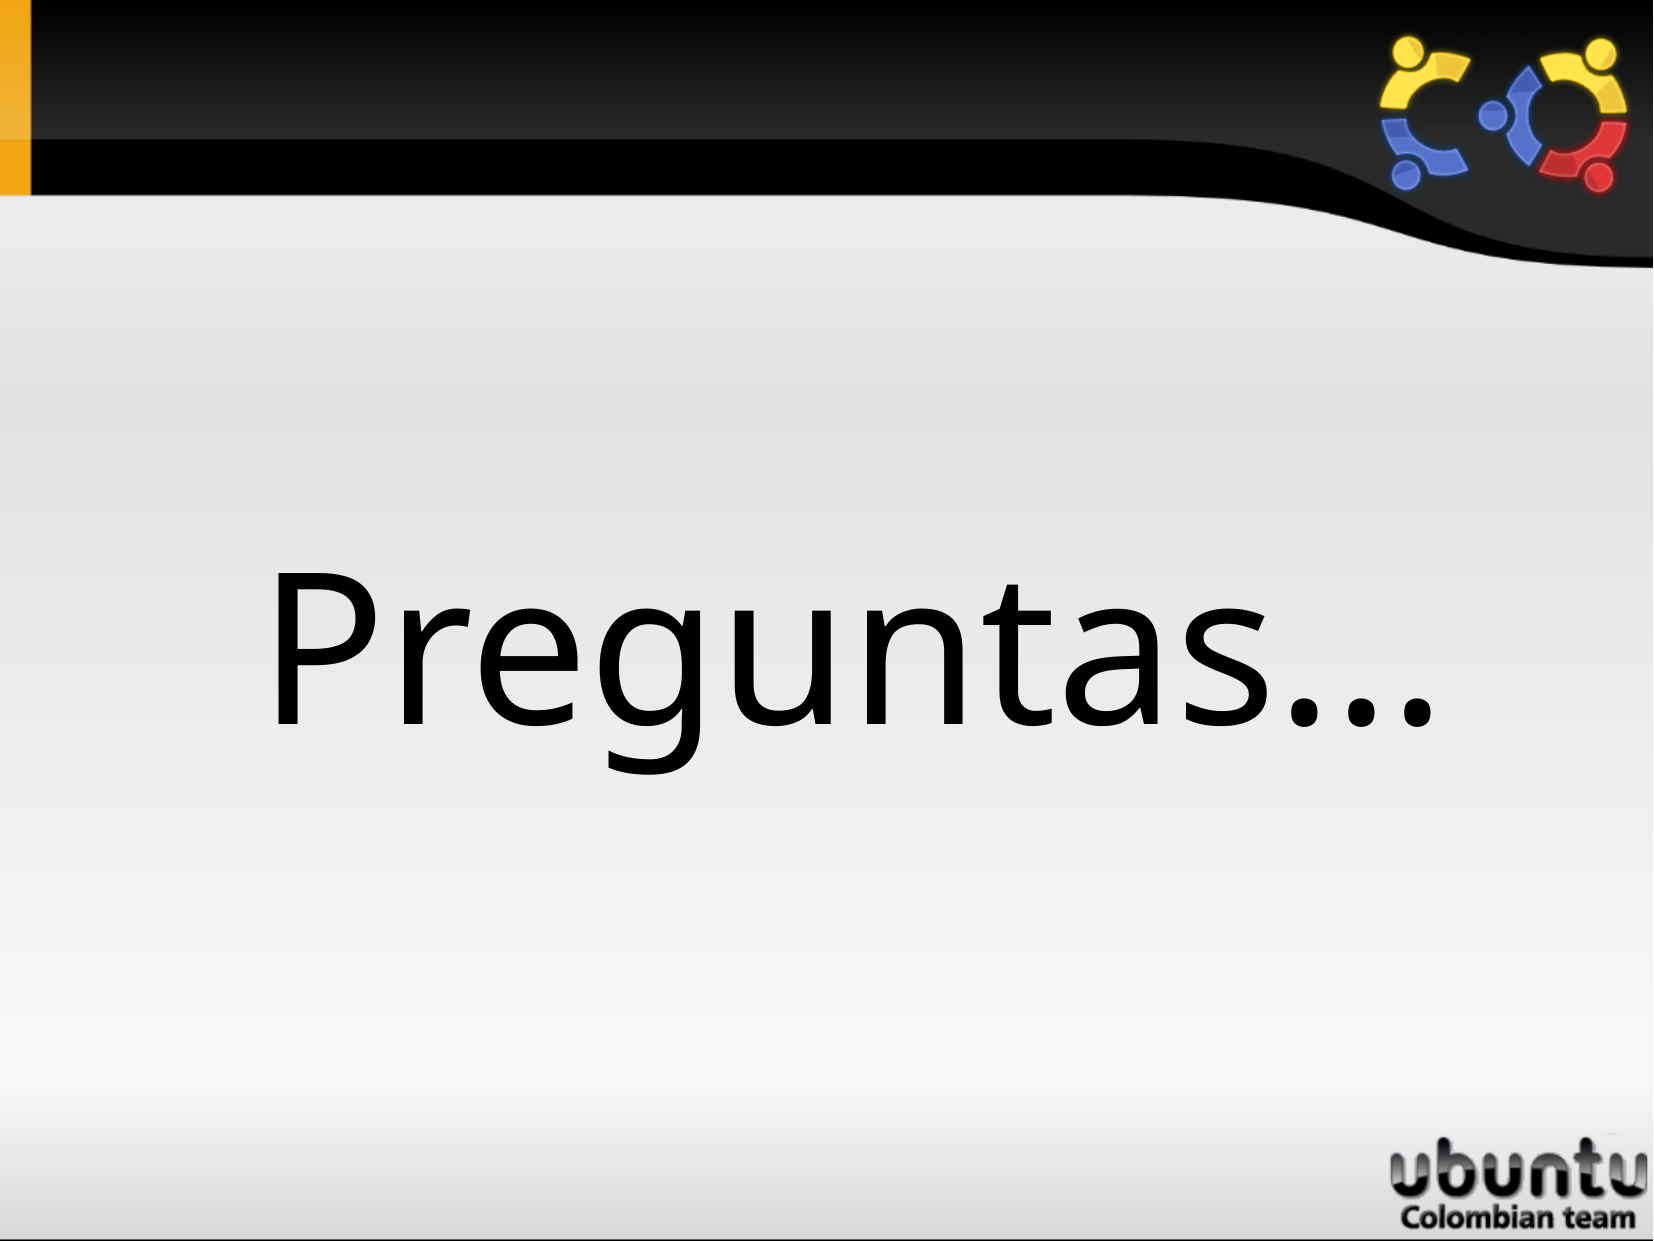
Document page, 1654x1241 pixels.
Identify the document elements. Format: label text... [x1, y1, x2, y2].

picture [0, 0, 1653, 1241]
text_box Preguntas... [243, 491, 1485, 758]
